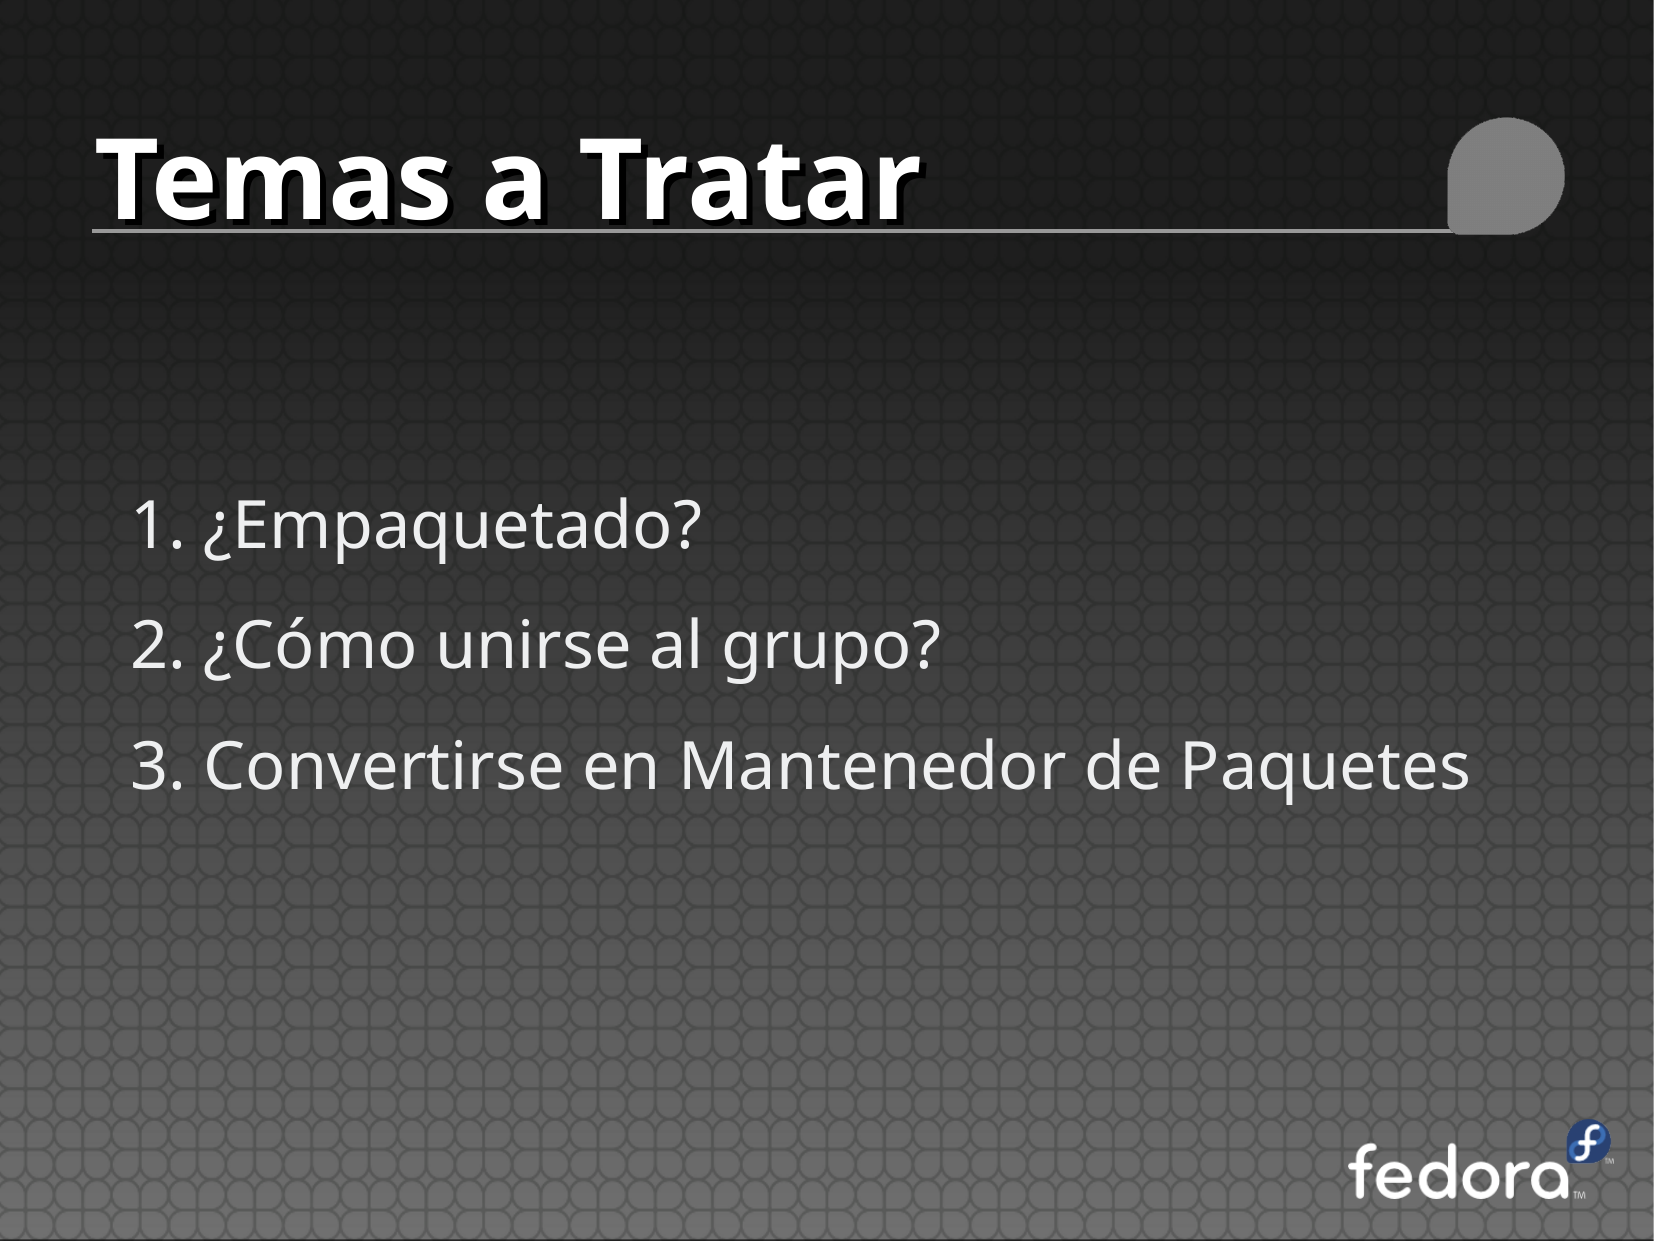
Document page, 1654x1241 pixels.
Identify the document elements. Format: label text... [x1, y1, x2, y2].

picture [0, 0, 1654, 1241]
list ¿Empaquetado? ¿Cómo unirse al grupo? Convertirse en Mantenedor de Paquetes [112, 357, 1501, 776]
title Temas a Tratar [94, 100, 1426, 251]
